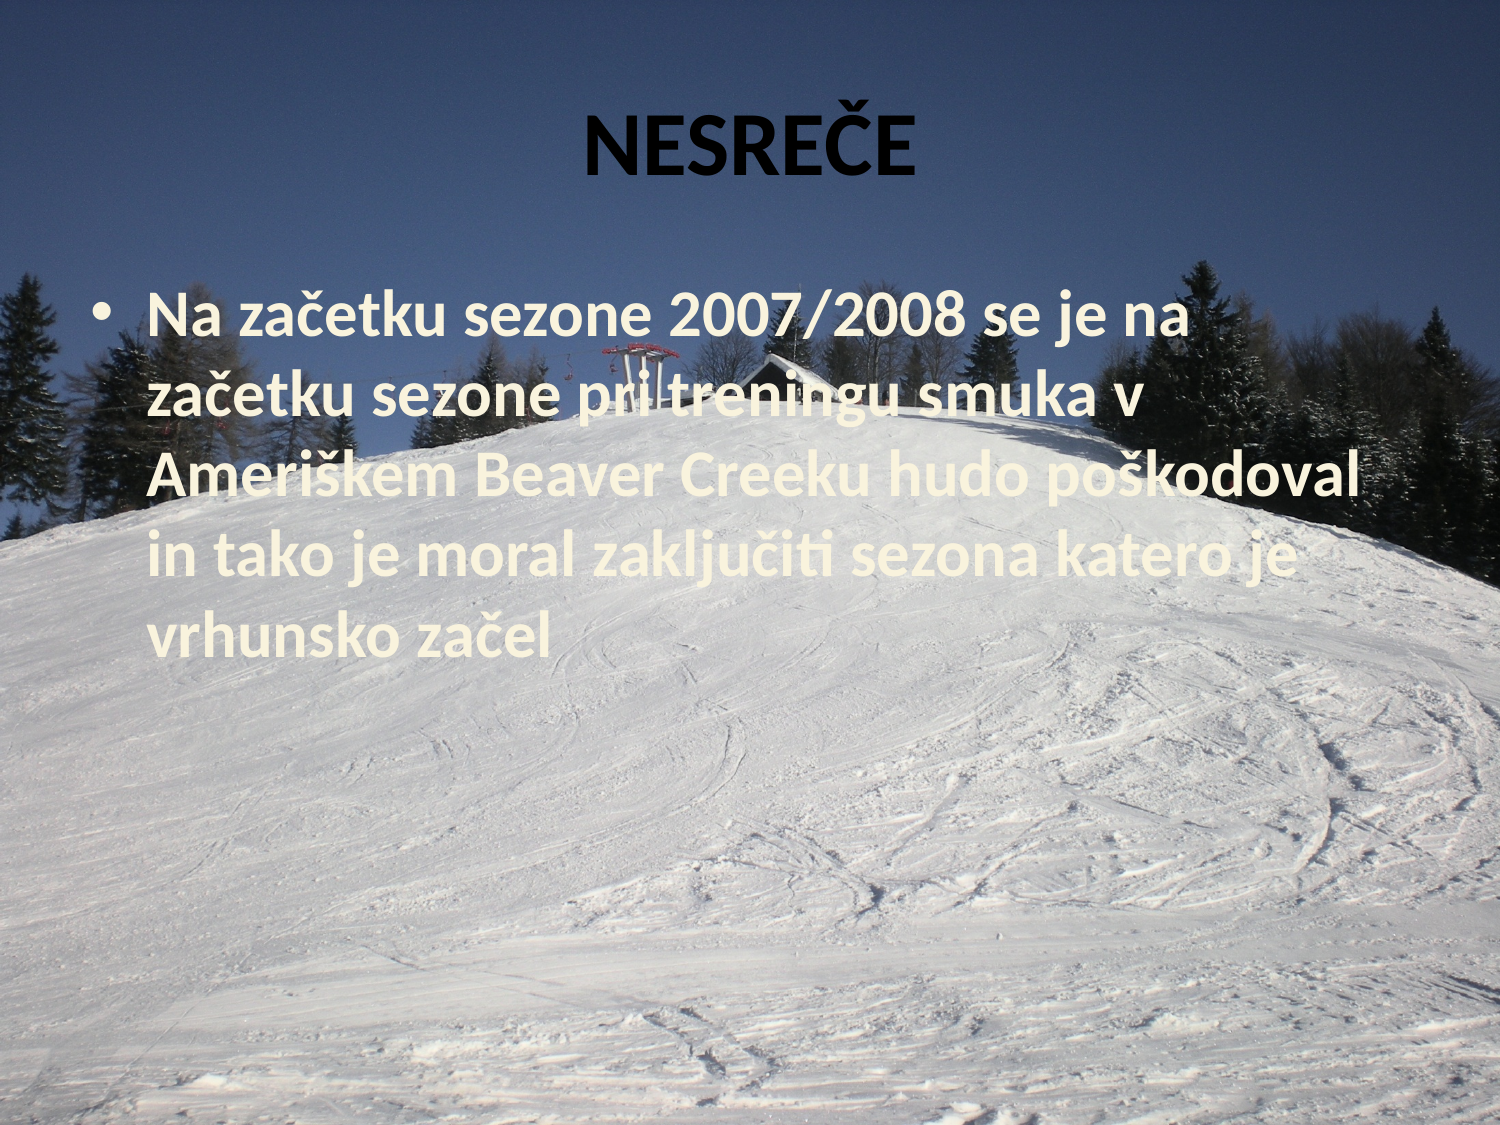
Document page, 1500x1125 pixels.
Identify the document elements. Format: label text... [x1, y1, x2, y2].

list Na začetku sezone 2007/2008 se je na začetku sezone pri treningu smuka v Ameriškem Beaver Creeku hudo poškodoval in tako je moral zaključiti sezona katero je vrhunsko začel [75, 262, 1425, 1005]
title NESREČE [75, 45, 1425, 233]
picture [0, 0, 1500, 1125]
